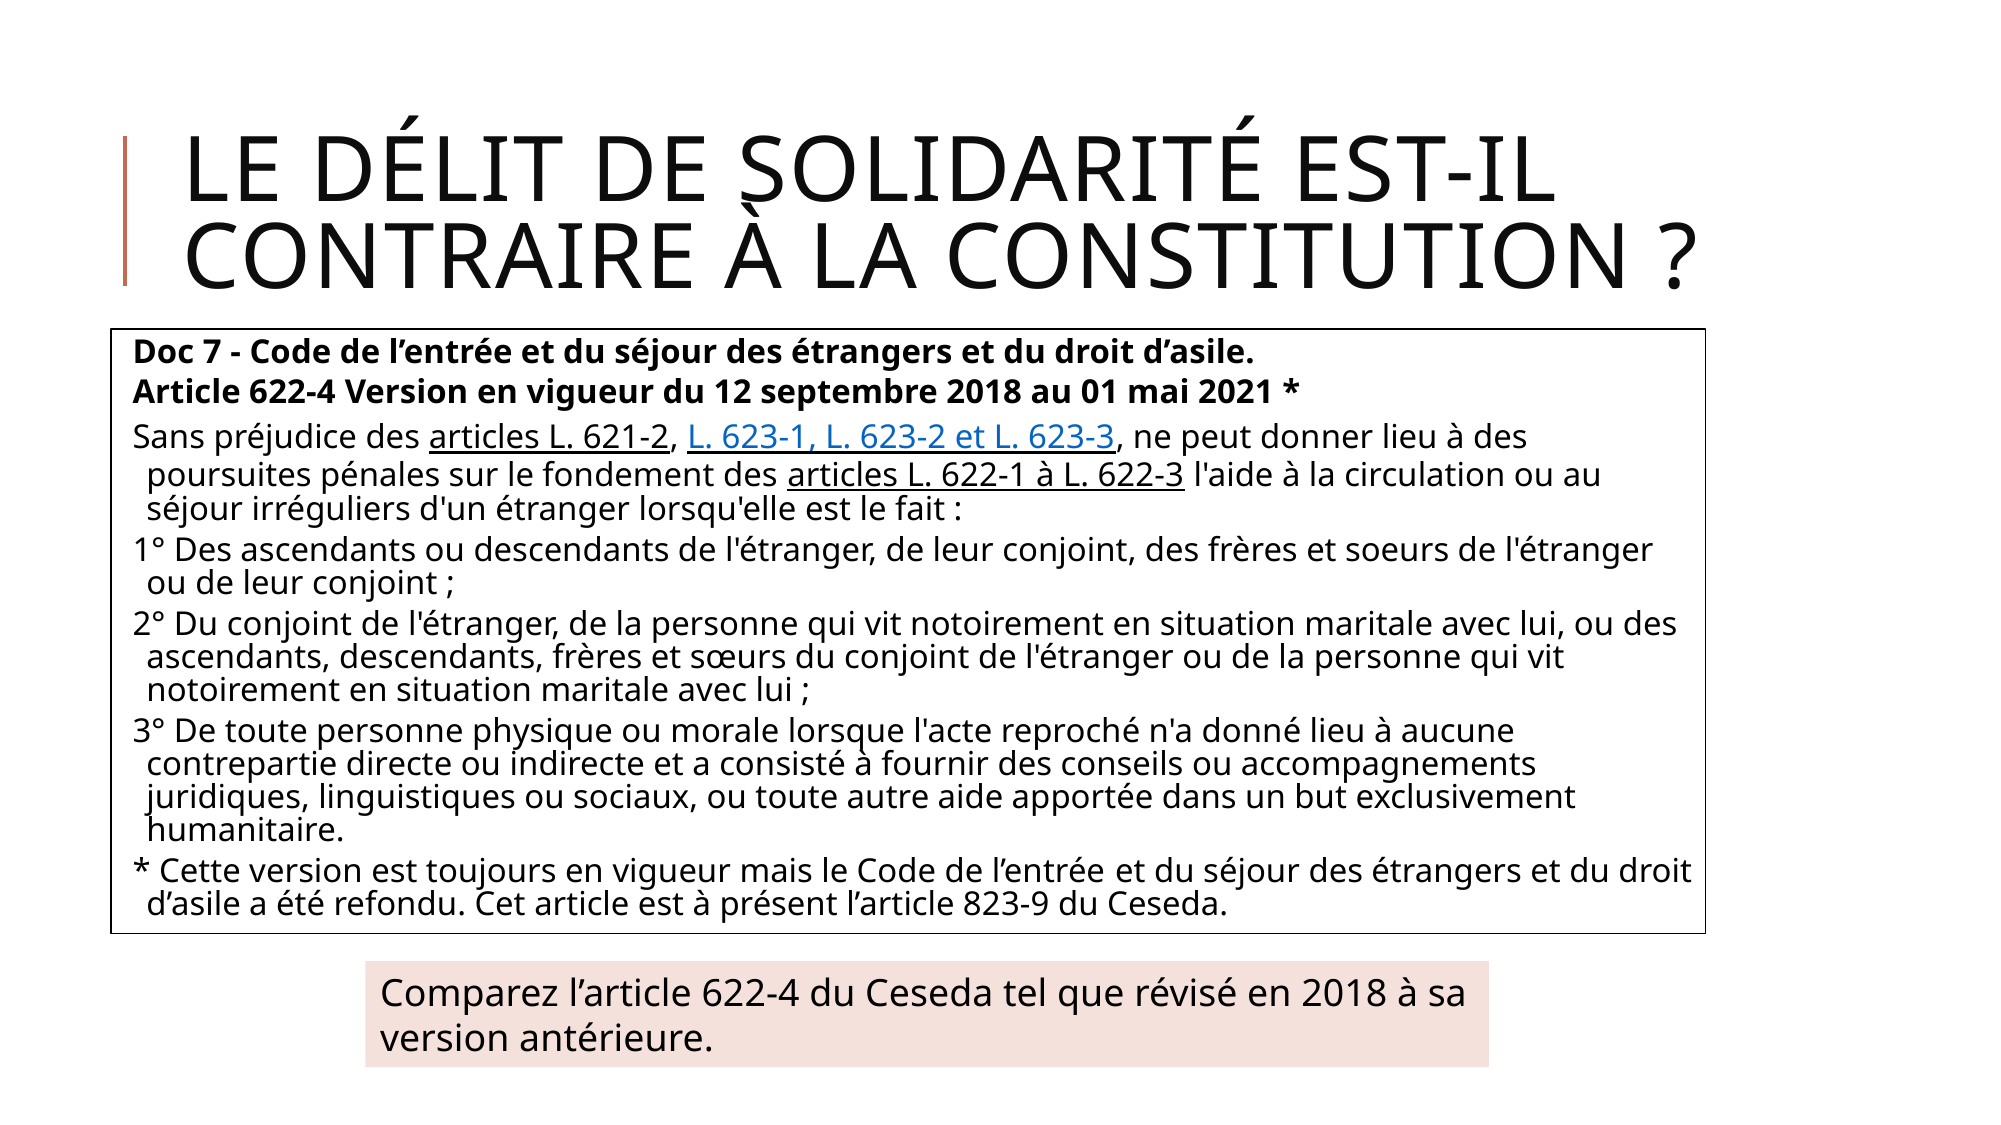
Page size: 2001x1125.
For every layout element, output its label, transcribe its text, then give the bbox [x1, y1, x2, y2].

title Le délit de solidarité est-il contraire à la constitution ? [168, 96, 1763, 343]
list Doc 7 - Code de l’entrée et du séjour des étrangers et du droit d’asile. Article 622-4 Version en vigueur du 12 septembre 2018 au 01 mai 2021 * Sans préjudice des articles L. 621-2, L. 623-1, L. 623-2 et L. 623-3, ne peut donner lieu à des poursuites pénales sur le fondement des articles L. 622-1 à L. 622-3 l'aide à la circulation ou au séjour irréguliers d'un étranger lorsqu'elle est le fait : 1° Des ascendants ou descendants de l'étranger, de leur conjoint, des frères et soeurs de l'étranger ou de leur conjoint ; 2° Du conjoint de l'étranger, de la personne qui vit notoirement en situation maritale avec lui, ou des ascendants, descendants, frères et sœurs du conjoint de l'étranger ou de la personne qui vit notoirement en situation maritale avec lui ; 3° De toute personne physique ou morale lorsque l'acte reproché n'a donné lieu à aucune contrepartie directe ou indirecte et a consisté à fournir des conseils ou accompagnements juridiques, linguistiques ou sociaux, ou toute autre aide apportée dans un but exclusivement humanitaire. * Cette version est toujours en vigueur mais le Code de l’entrée et du séjour des étrangers et du droit d’asile a été refondu. Cet article est à présent l’article 823-9 du Ceseda. [111, 329, 1706, 934]
text_box Comparez l’article 622-4 du Ceseda tel que révisé en 2018 à sa version antérieure. [365, 961, 1489, 1068]
